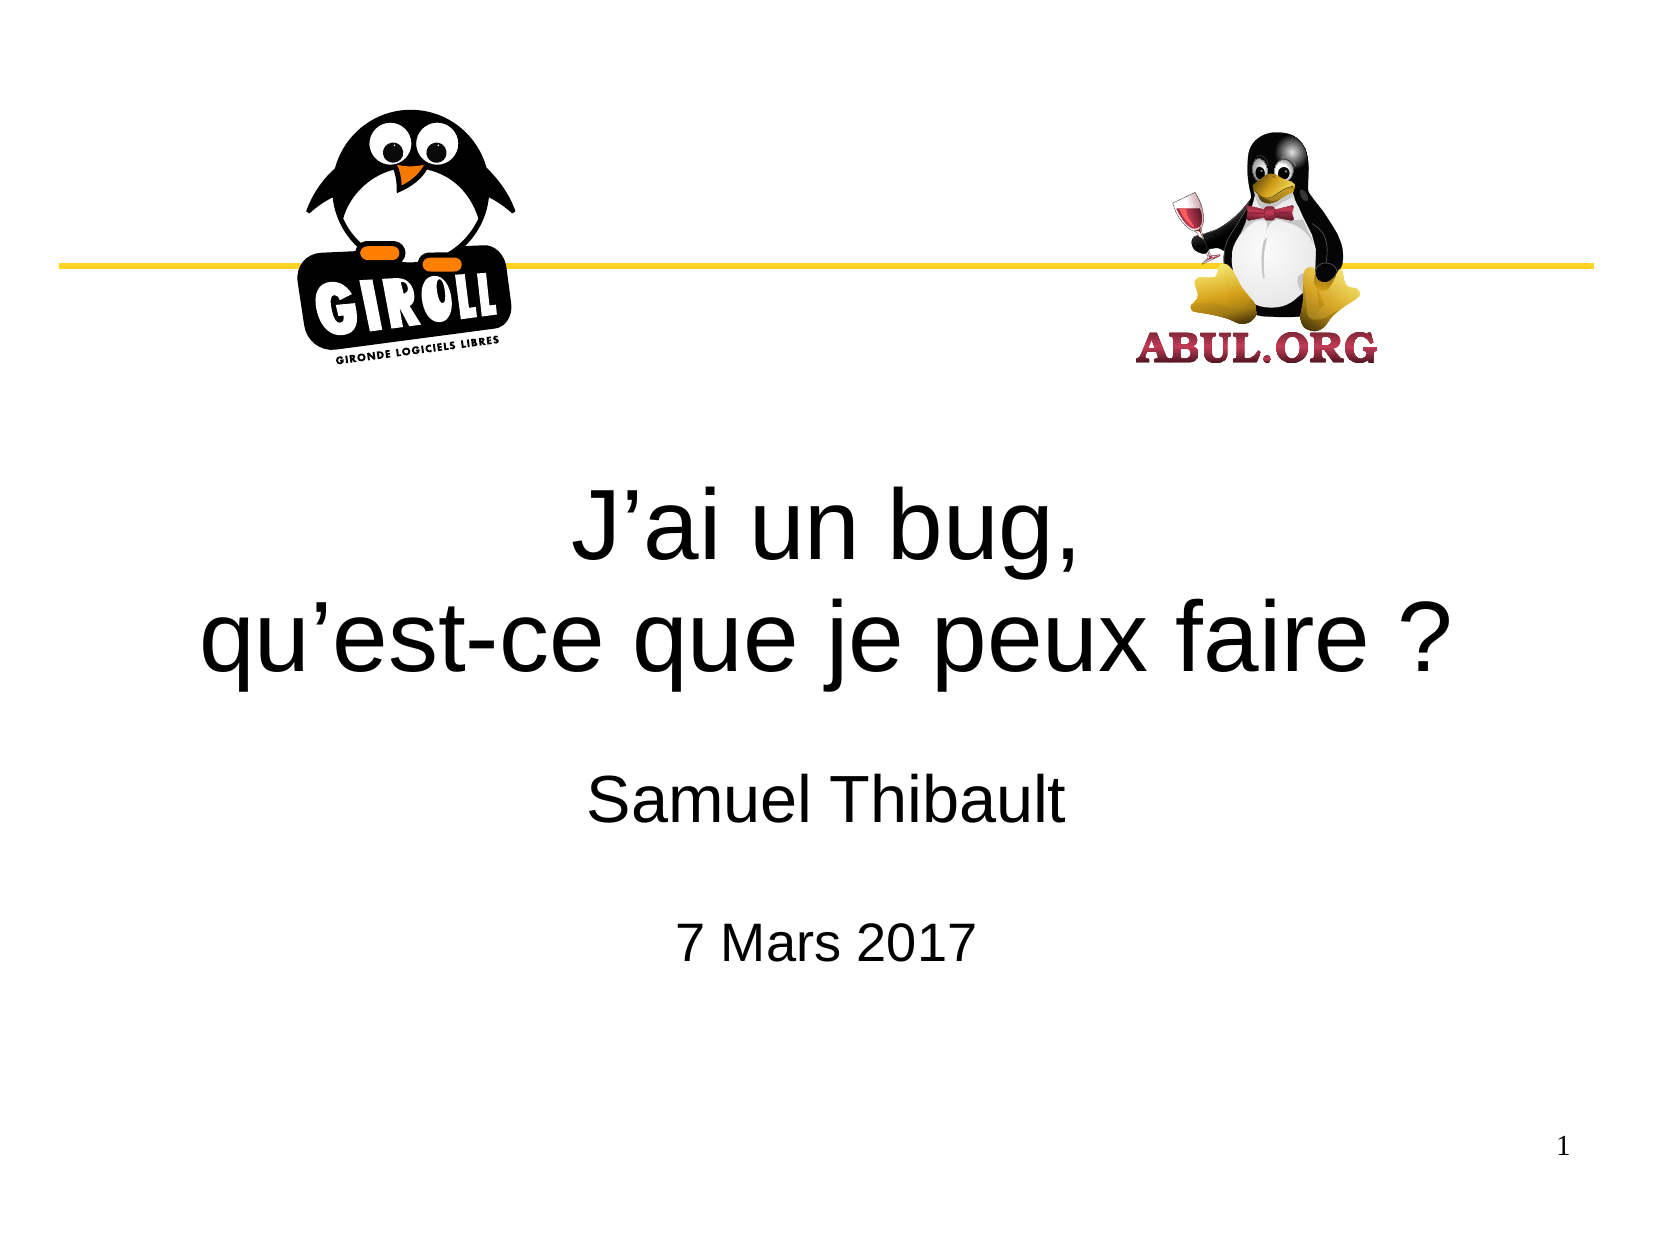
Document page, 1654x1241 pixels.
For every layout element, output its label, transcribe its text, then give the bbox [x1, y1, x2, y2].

subtitle J’ai un bug, qu’est-ce que je peux faire ? Samuel Thibault 7 Mars 2017 [82, 290, 1571, 1152]
picture [1115, 96, 1395, 375]
picture [259, 87, 557, 384]
